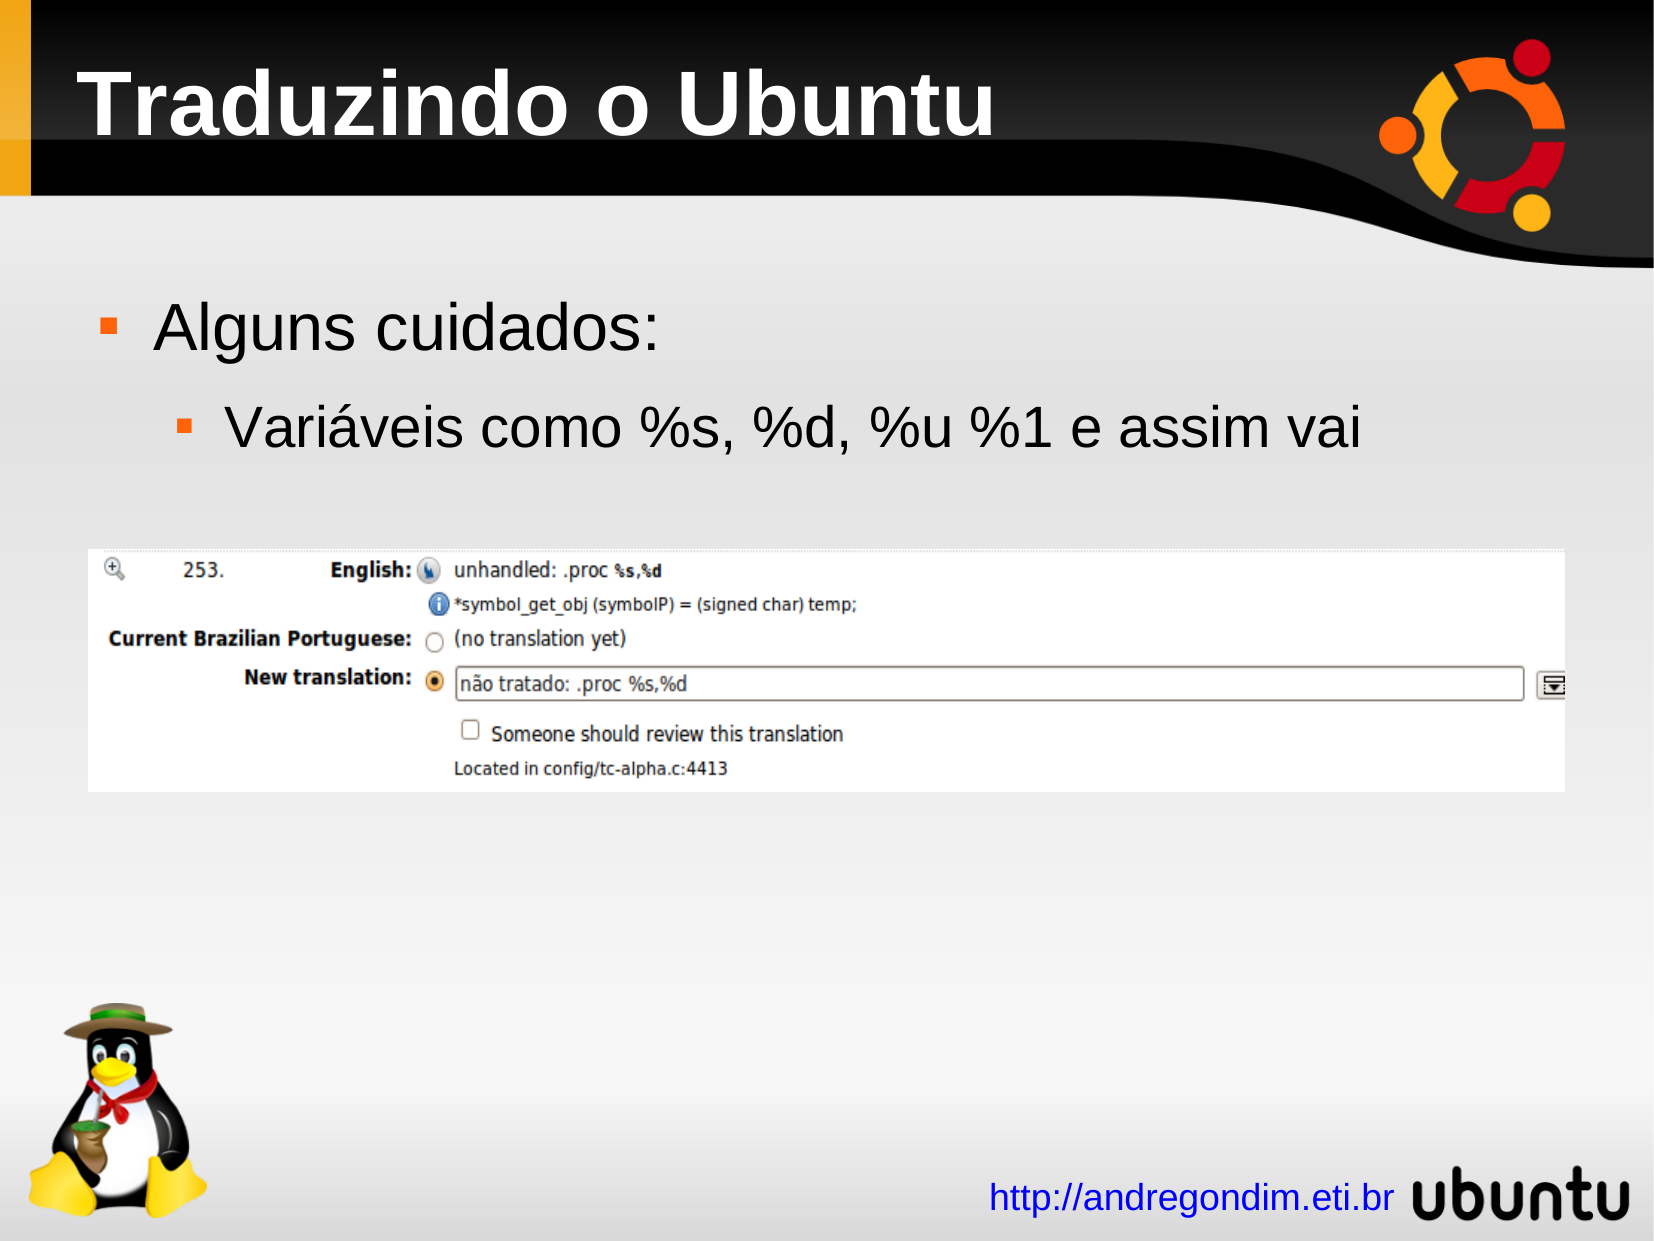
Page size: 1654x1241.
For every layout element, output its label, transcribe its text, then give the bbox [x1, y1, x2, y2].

list Alguns cuidados: Variáveis como %s, %d, %u %1 e assim vai [82, 290, 1571, 476]
title Traduzindo o Ubuntu [76, 7, 1565, 200]
picture [0, 0, 1654, 1241]
